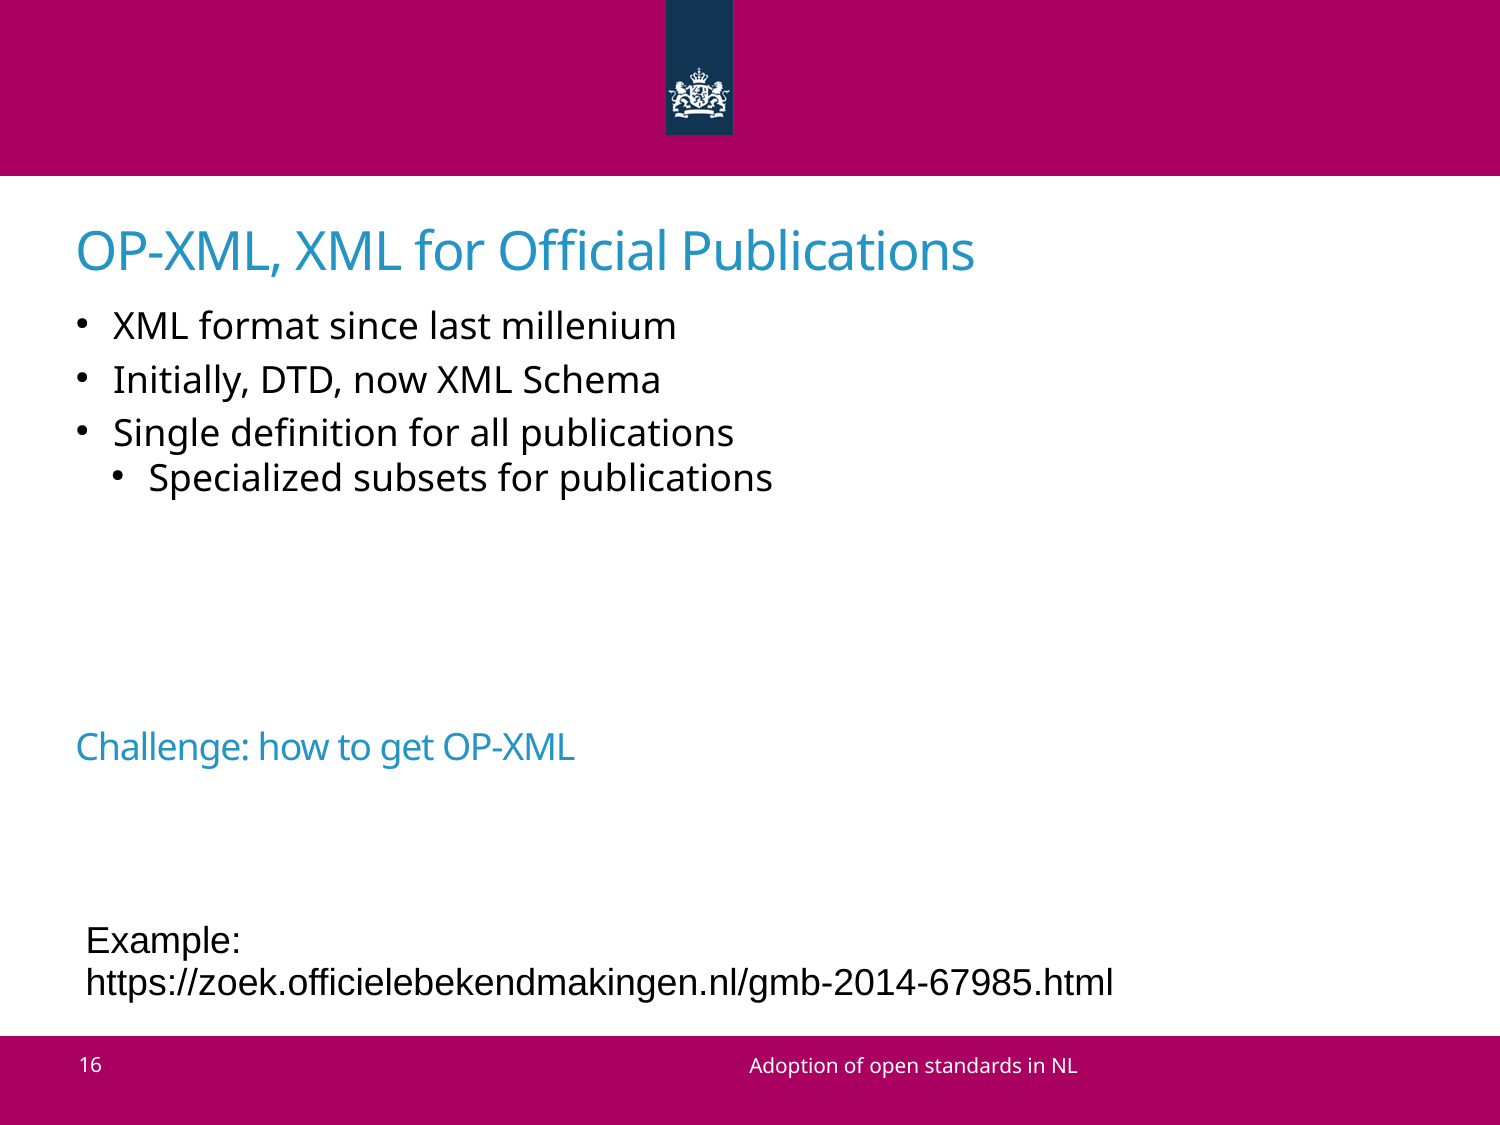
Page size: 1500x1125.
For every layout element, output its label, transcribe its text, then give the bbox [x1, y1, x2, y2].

text_box Example: https://zoek.officielebekendmakingen.nl/gmb-2014-67985.html [70, 911, 1130, 1011]
list XML format since last millenium Initially, DTD, now XML Schema Single definition for all publications Specialized subsets for publications [60, 295, 1350, 591]
picture [666, 0, 734, 135]
text_box Adoption of open standards in NL [734, 1044, 1418, 1092]
title Challenge: how to get OP-XML [60, 698, 1348, 793]
text_box <number> [63, 1043, 181, 1104]
title OP-XML, XML for Official Publications [60, 202, 1348, 295]
